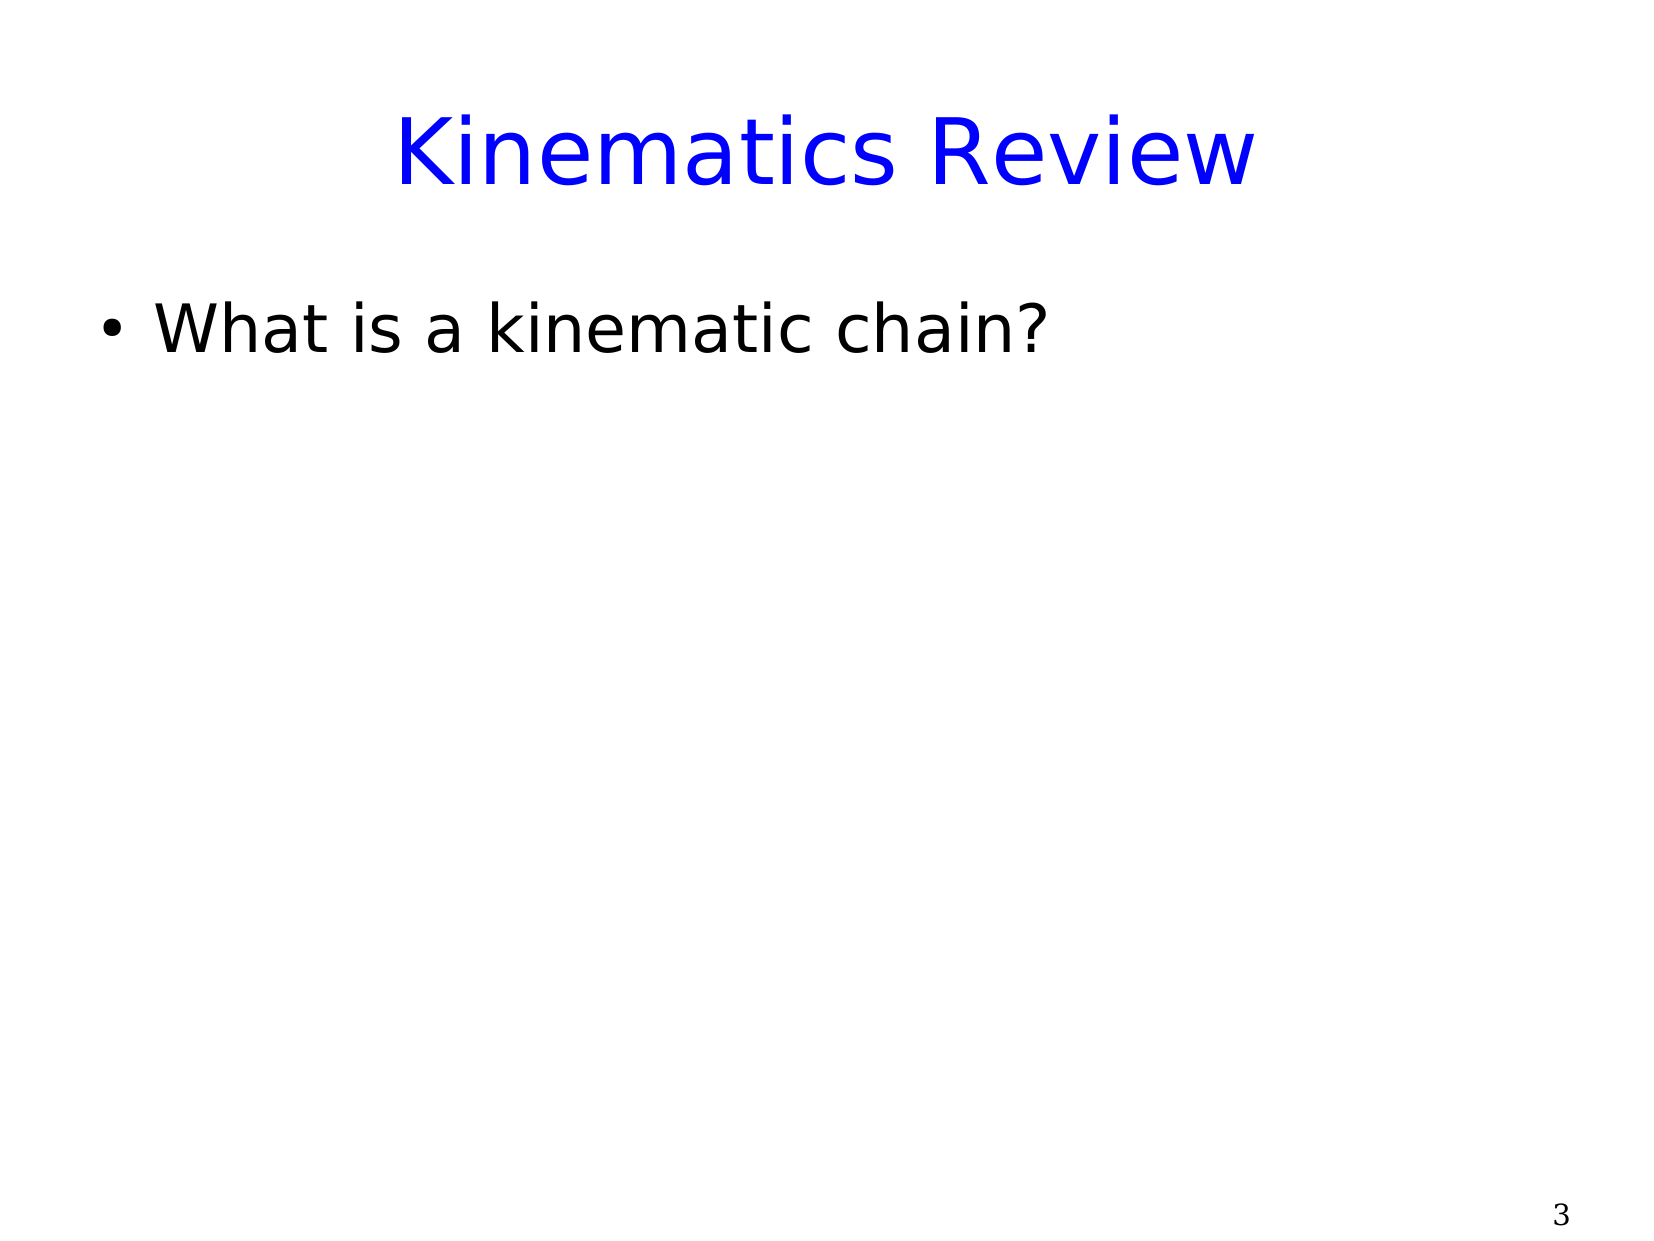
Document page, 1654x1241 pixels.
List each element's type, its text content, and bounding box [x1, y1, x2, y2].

title Kinematics Review [82, 49, 1571, 257]
list What is a kinematic chain? [82, 290, 1571, 1109]
